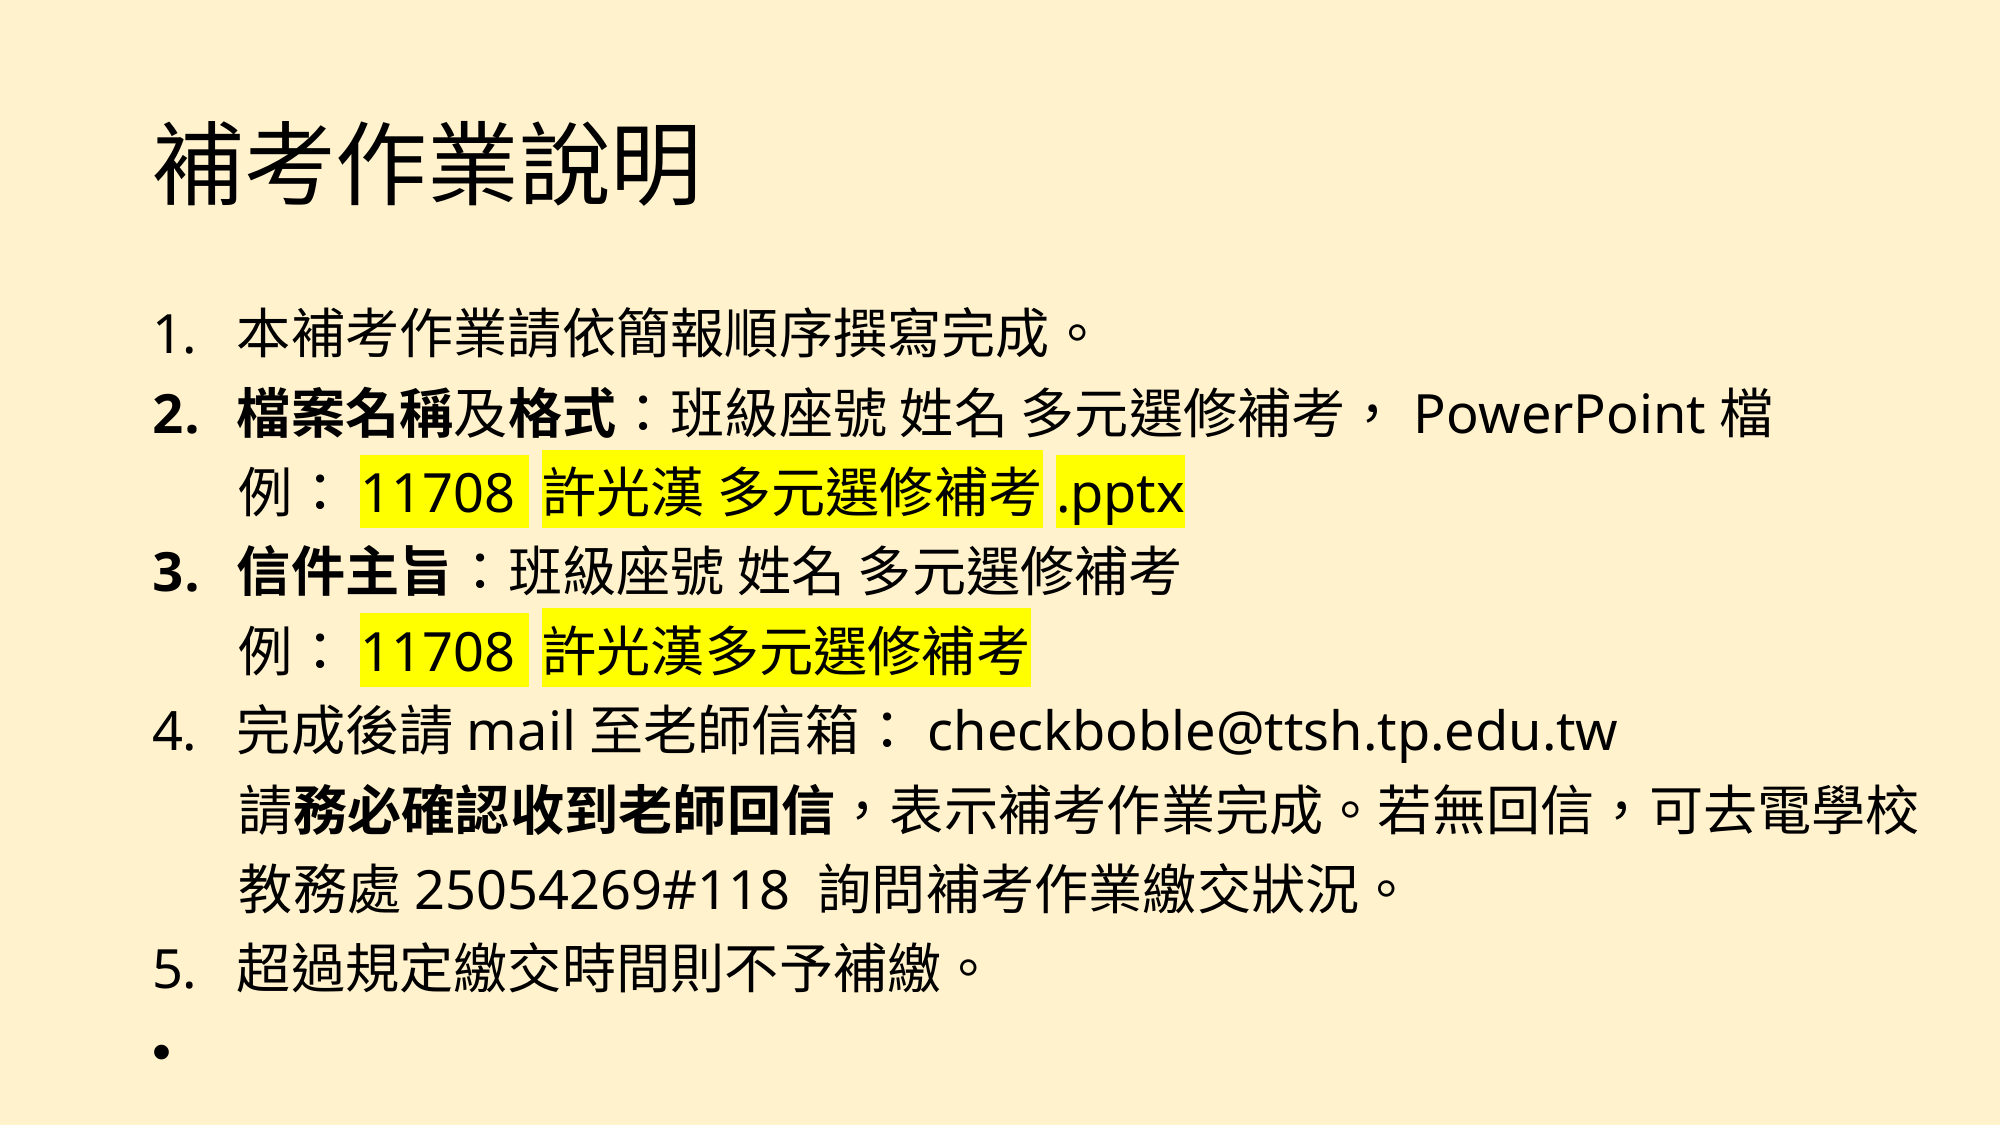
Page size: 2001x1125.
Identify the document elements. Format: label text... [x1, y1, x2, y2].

list 本補考作業請依簡報順序撰寫完成。 檔案名稱及格式：班級座號 姓名 多元選修補考，PowerPoint檔 例：11708 許光漢 多元選修補考.pptx 信件主旨：班級座號 姓名 多元選修補考 例：11708 許光漢多元選修補考 完成後請mail至老師信箱：checkboble@ttsh.tp.edu.tw 請務必確認收到老師回信，表示補考作業完成。若無回信，可去電學校 教務處25054269#118 詢問補考作業繳交狀況。 超過規定繳交時間則不予補繳。 [137, 299, 1967, 1014]
title 補考作業說明 [137, 59, 1863, 278]
